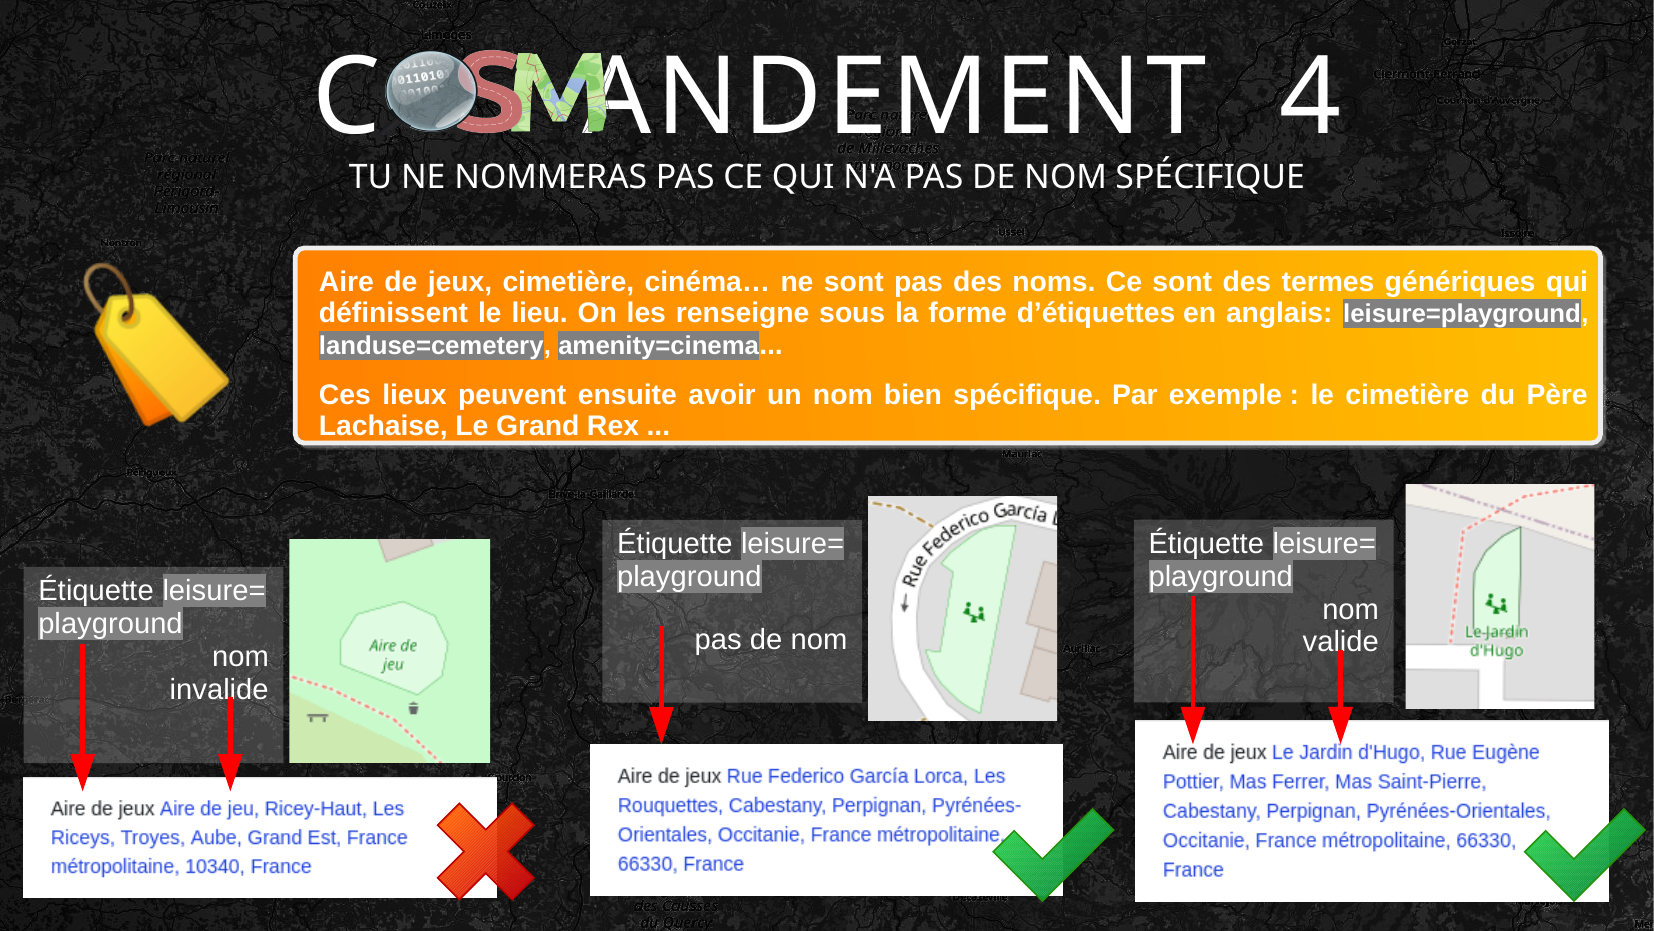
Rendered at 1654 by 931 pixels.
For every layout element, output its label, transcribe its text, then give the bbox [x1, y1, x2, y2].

text_box Étiquette leisure= playground pas de nom [602, 519, 863, 703]
text_box [295, 248, 1601, 443]
title C ANDEMENT 4 [301, 13, 1353, 169]
text_box Tu ne nommeras pas ce qui n'a pas de nom spécifique [330, 169, 1323, 208]
list Aire de jeux, cimetière, cinéma… ne sont pas des noms. Ce sont des termes génériques qui définissent le lieu. On les renseigne sous la forme d’étiquettes en anglais: leisure=playground, landuse=cemetery, amenity=cinema... Ces lieux peuvent ensuite avoir un nom bien spécifique. Par exemple : le cimetière du Père Lachaise, Le Grand Rex ... [318, 265, 1589, 443]
text_box Étiquette leisure= playground nom invalide [23, 566, 284, 764]
picture [0, 0, 1654, 931]
text_box Étiquette leisure= playground nom valide [1133, 519, 1394, 703]
